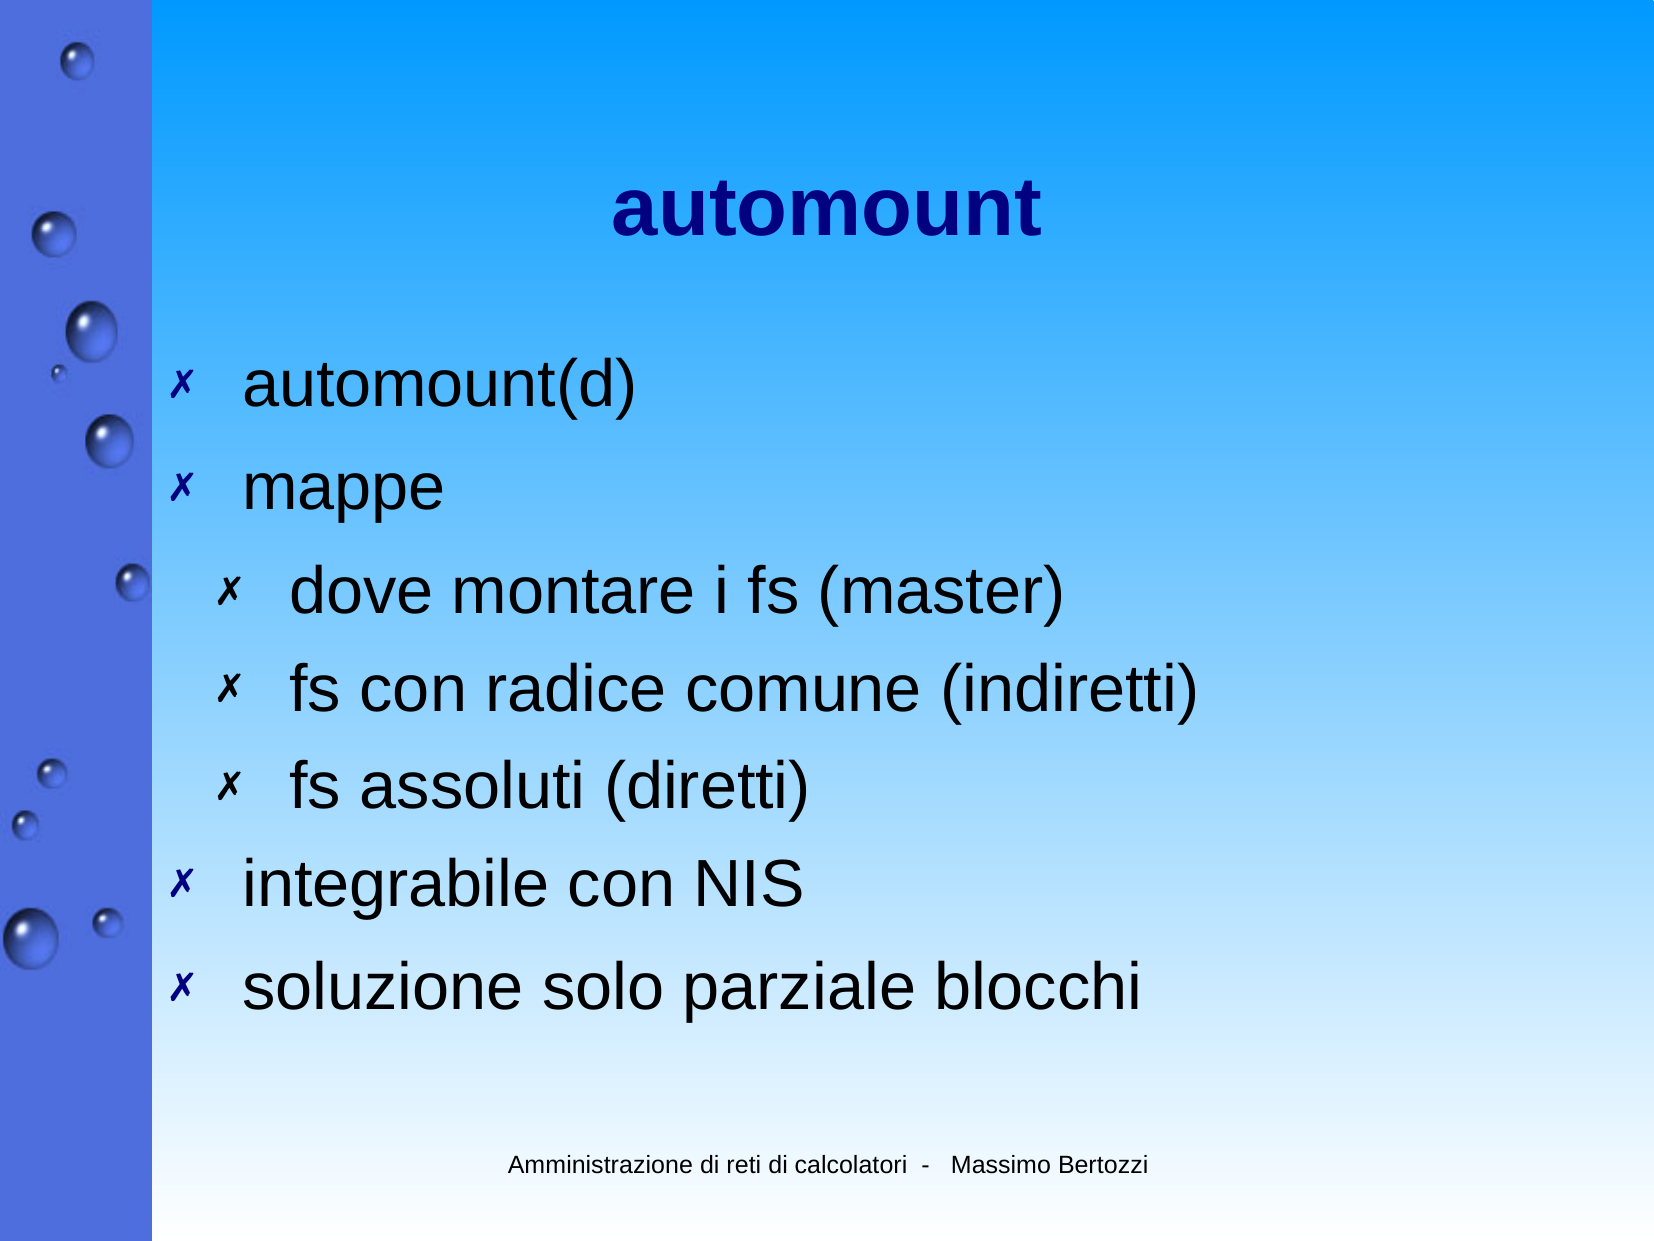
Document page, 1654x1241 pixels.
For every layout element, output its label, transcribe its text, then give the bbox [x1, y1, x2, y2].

title automount [121, 102, 1534, 311]
picture [0, 0, 152, 1241]
list automount(d) mappe dove montare i fs (master) fs con radice comune (indiretti) fs assoluti (diretti) integrabile con NIS soluzione solo parziale blocchi [159, 346, 1572, 1128]
